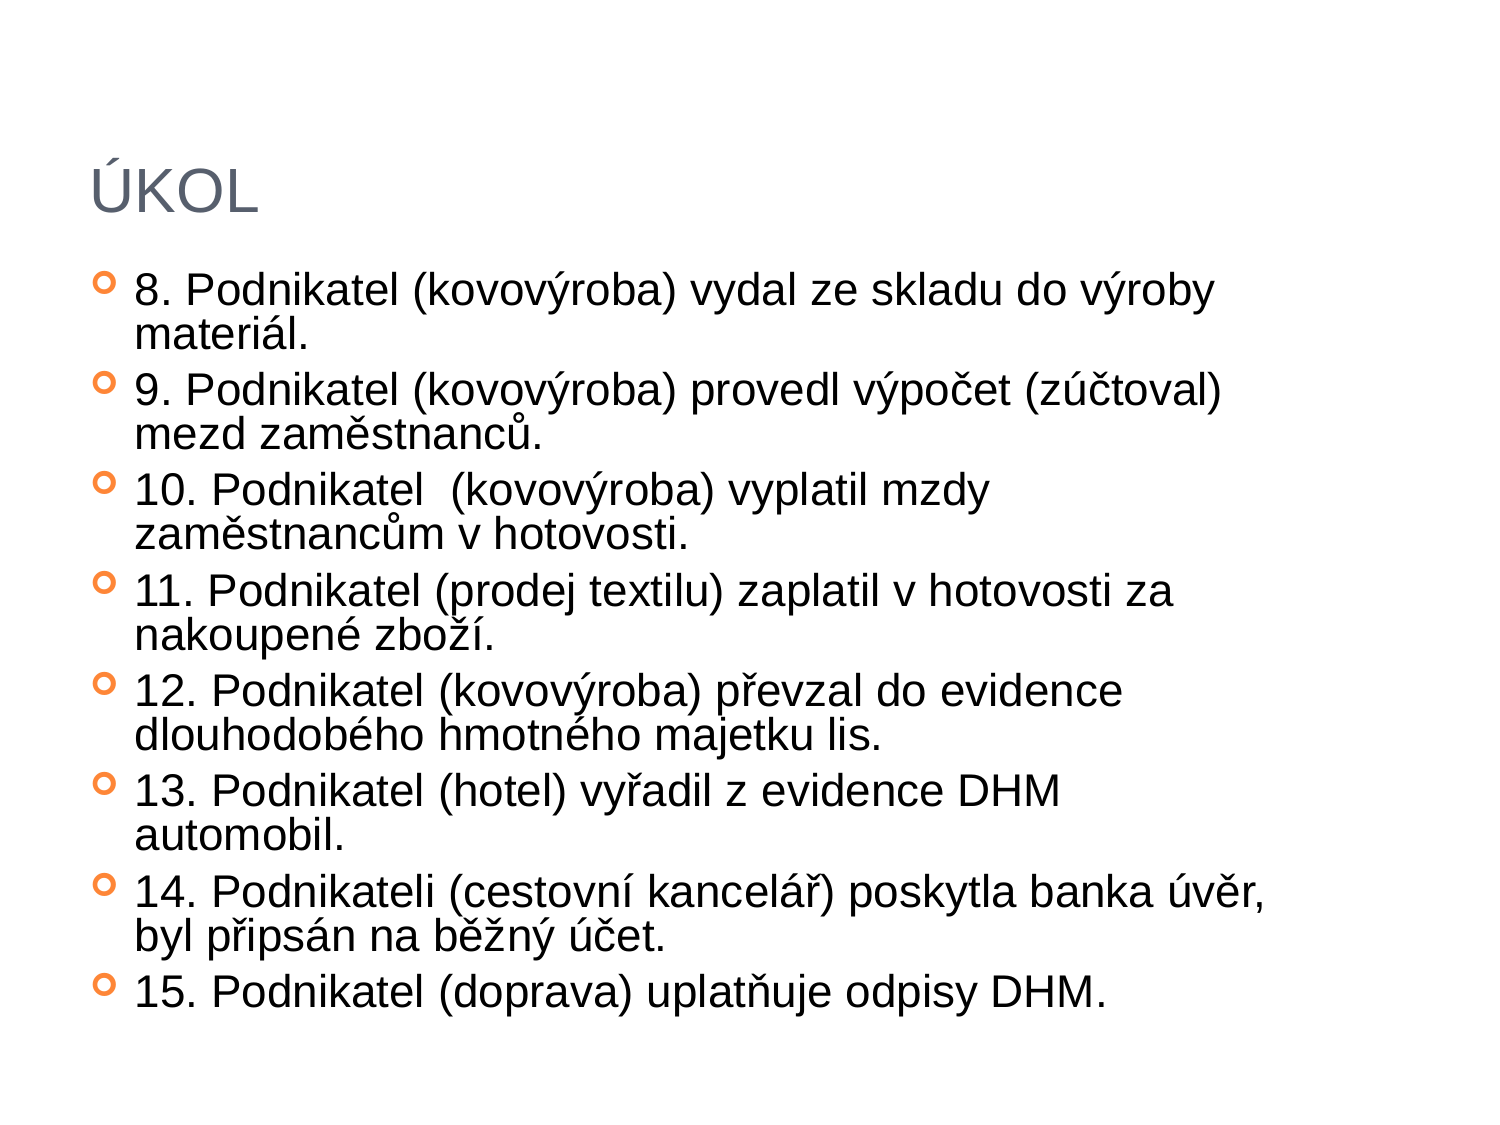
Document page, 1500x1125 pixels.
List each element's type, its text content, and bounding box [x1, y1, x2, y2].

title ÚKOL [74, 44, 1300, 233]
list 8. Podnikatel (kovovýroba) vydal ze skladu do výroby materiál. 9. Podnikatel (kovovýroba) provedl výpočet (zúčtoval) mezd zaměstnanců. 10. Podnikatel (kovovýroba) vyplatil mzdy zaměstnancům v hotovosti. 11. Podnikatel (prodej textilu) zaplatil v hotovosti za nakoupené zboží. 12. Podnikatel (kovovýroba) převzal do evidence dlouhodobého hmotného majetku lis. 13. Podnikatel (hotel) vyřadil z evidence DHM automobil. 14. Podnikateli (cestovní kancelář) poskytla banka úvěr, byl připsán na běžný účet. 15. Podnikatel (doprava) uplatňuje odpisy DHM. [74, 262, 1300, 1081]
